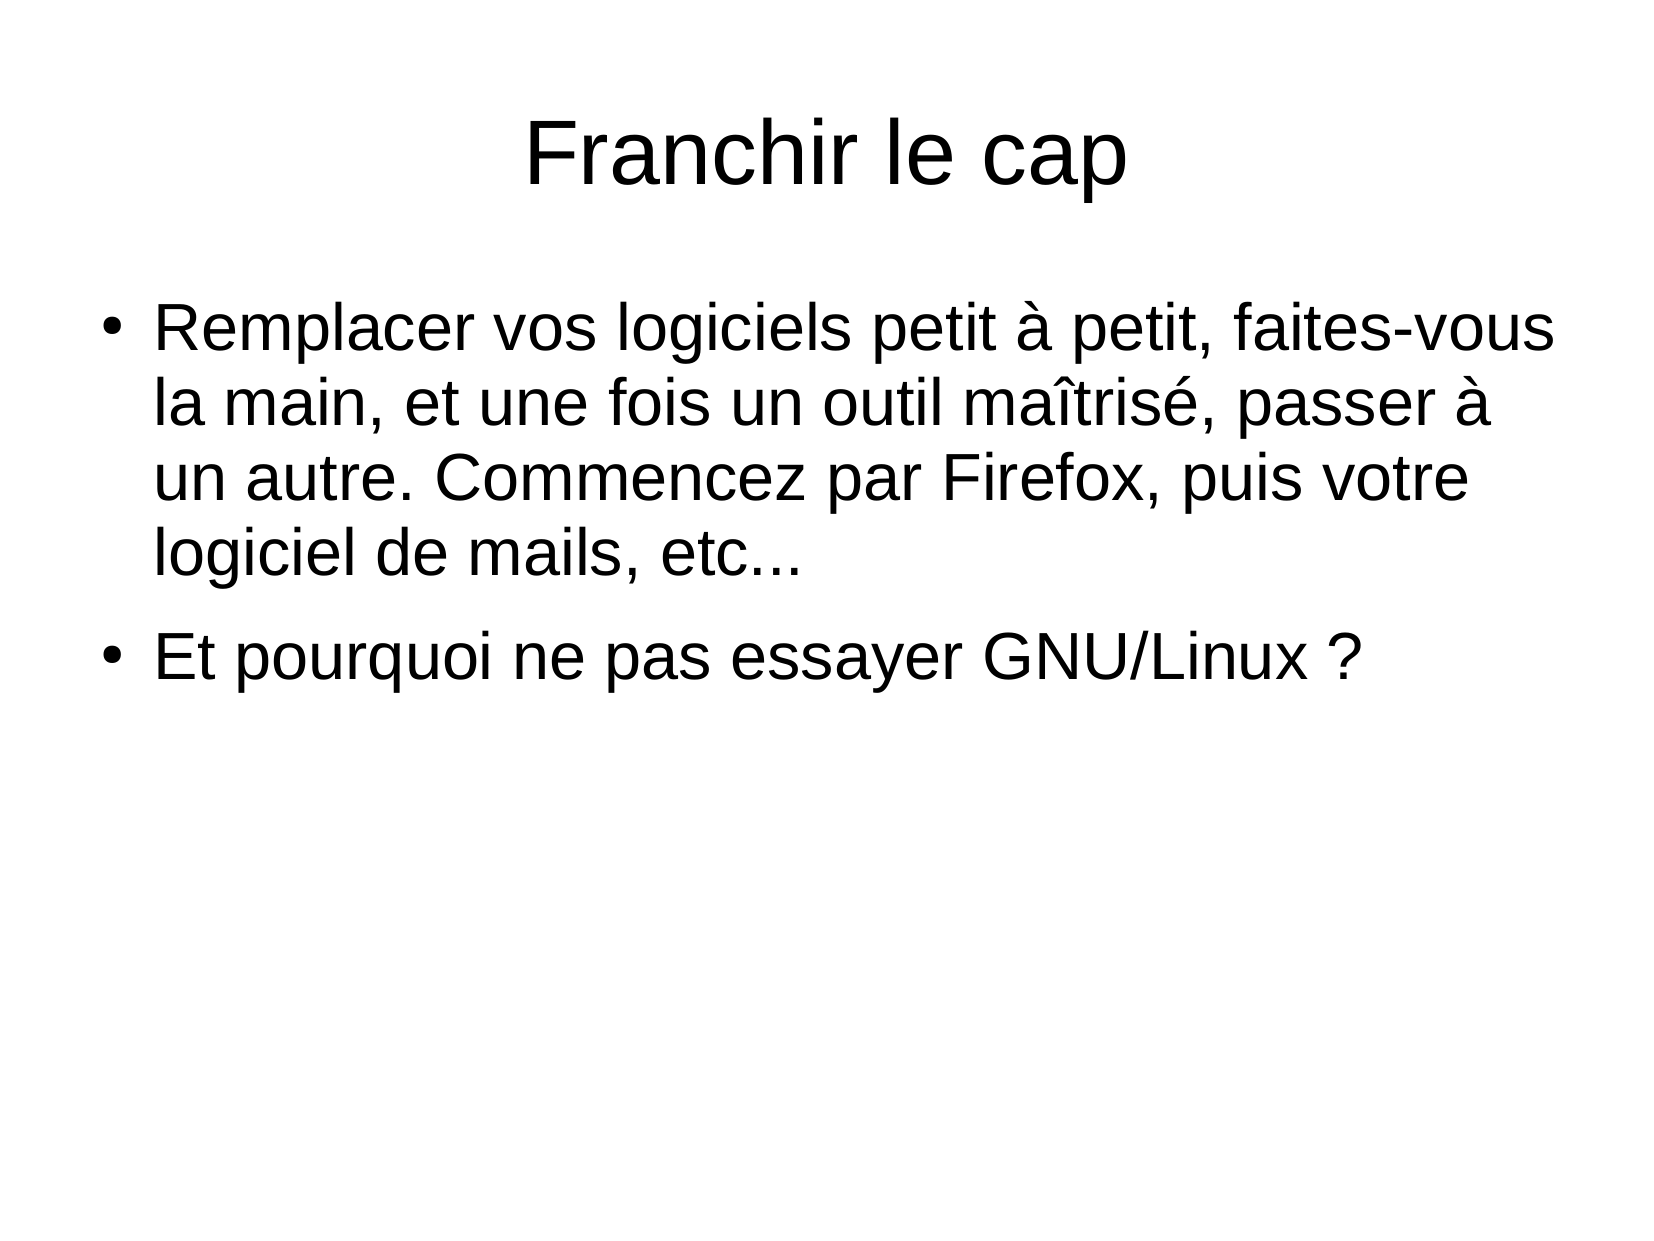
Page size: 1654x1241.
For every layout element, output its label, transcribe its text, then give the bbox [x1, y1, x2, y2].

list Remplacer vos logiciels petit à petit, faites-vous la main, et une fois un outil maîtrisé, passer à un autre. Commencez par Firefox, puis votre logiciel de mails, etc... Et pourquoi ne pas essayer GNU/Linux ? [82, 290, 1571, 1010]
title Franchir le cap [82, 49, 1571, 257]
